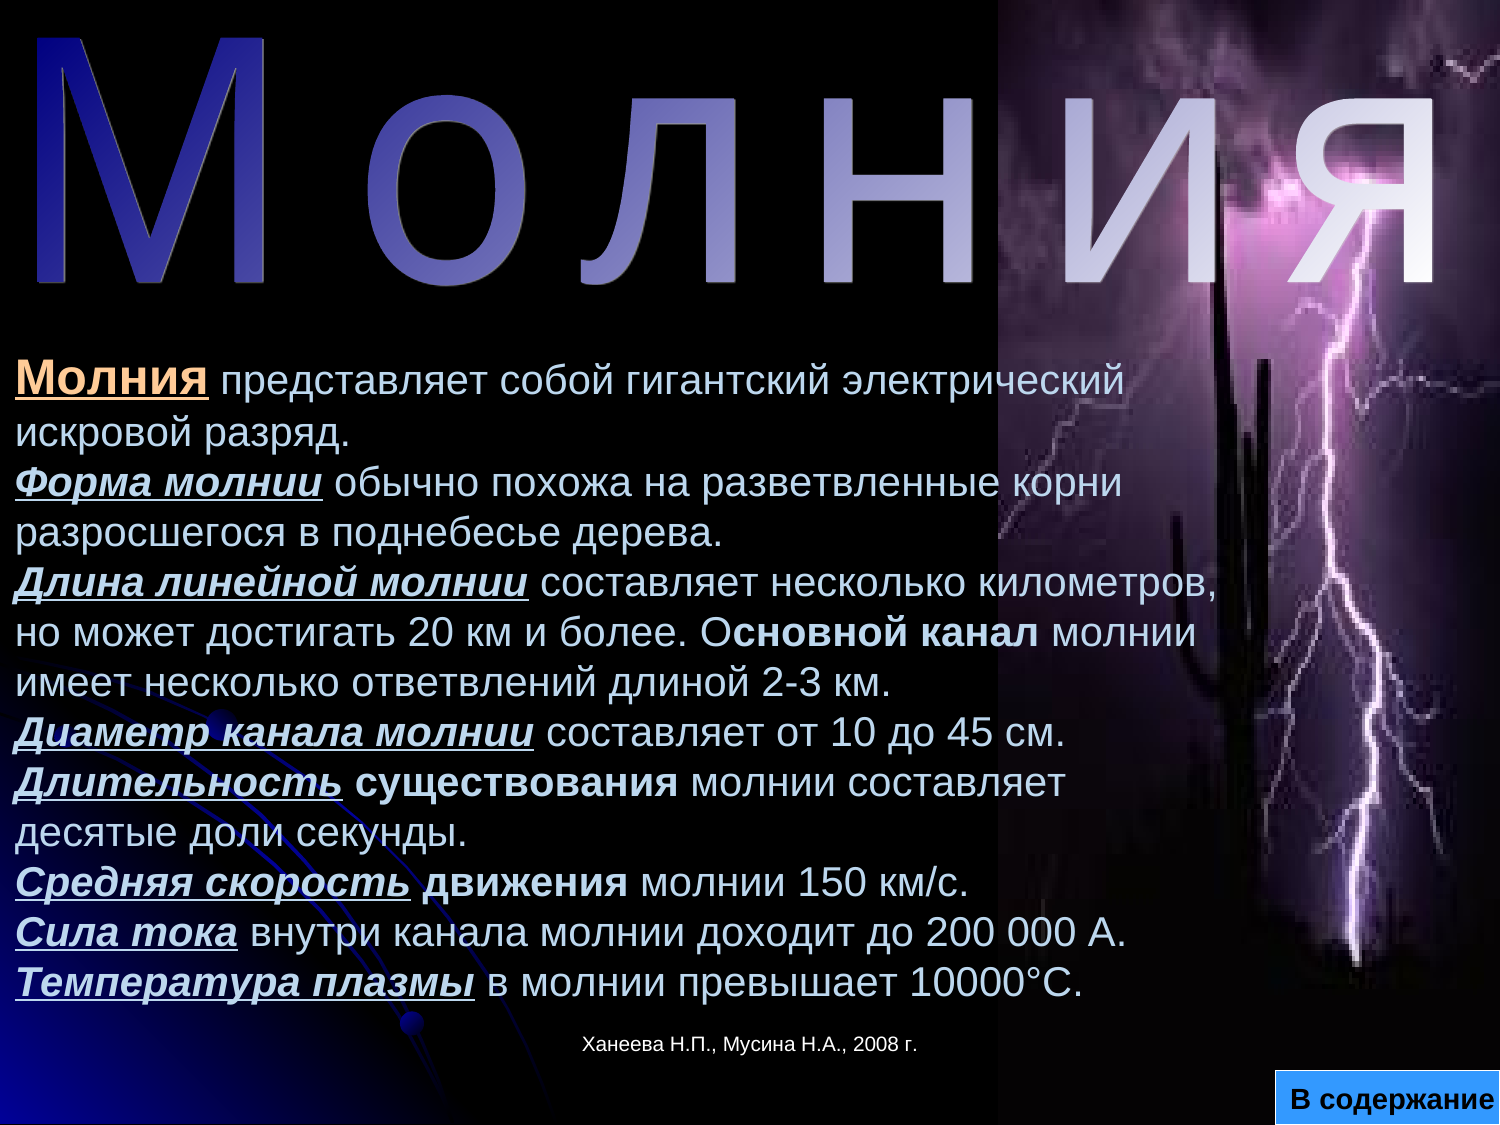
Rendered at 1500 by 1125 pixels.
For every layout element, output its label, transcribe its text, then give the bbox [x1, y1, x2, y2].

text_box Молния представляет собой гигантский электрический искровой разряд. Форма молнии обычно похожа на разветвленные корни разросшегося в поднебесье дерева. Длина линейной молнии составляет несколько километров, но может достигать 20 км и более. Основной канал молнии имеет несколько ответвлений длиной 2-3 км. Диаметр канала молнии составляет от 10 до 45 см. Длительность существования молнии составляет десятые доли секунды. Средняя скорость движения молнии 150 км/с. Сила тока внутри канала молнии доходит до 200 000 А. Температура плазмы в молнии превышает 10000°С. [0, 336, 1235, 1063]
text_box Молния [823, 98, 972, 282]
text_box Молния [37, 37, 263, 282]
text_box Молния [367, 95, 524, 286]
text_box В содержание [1275, 1070, 1500, 1125]
text_box Молния [580, 98, 735, 285]
text_box Молния [1287, 98, 1432, 282]
picture [998, 0, 1500, 1125]
text_box Молния [1065, 98, 1215, 282]
